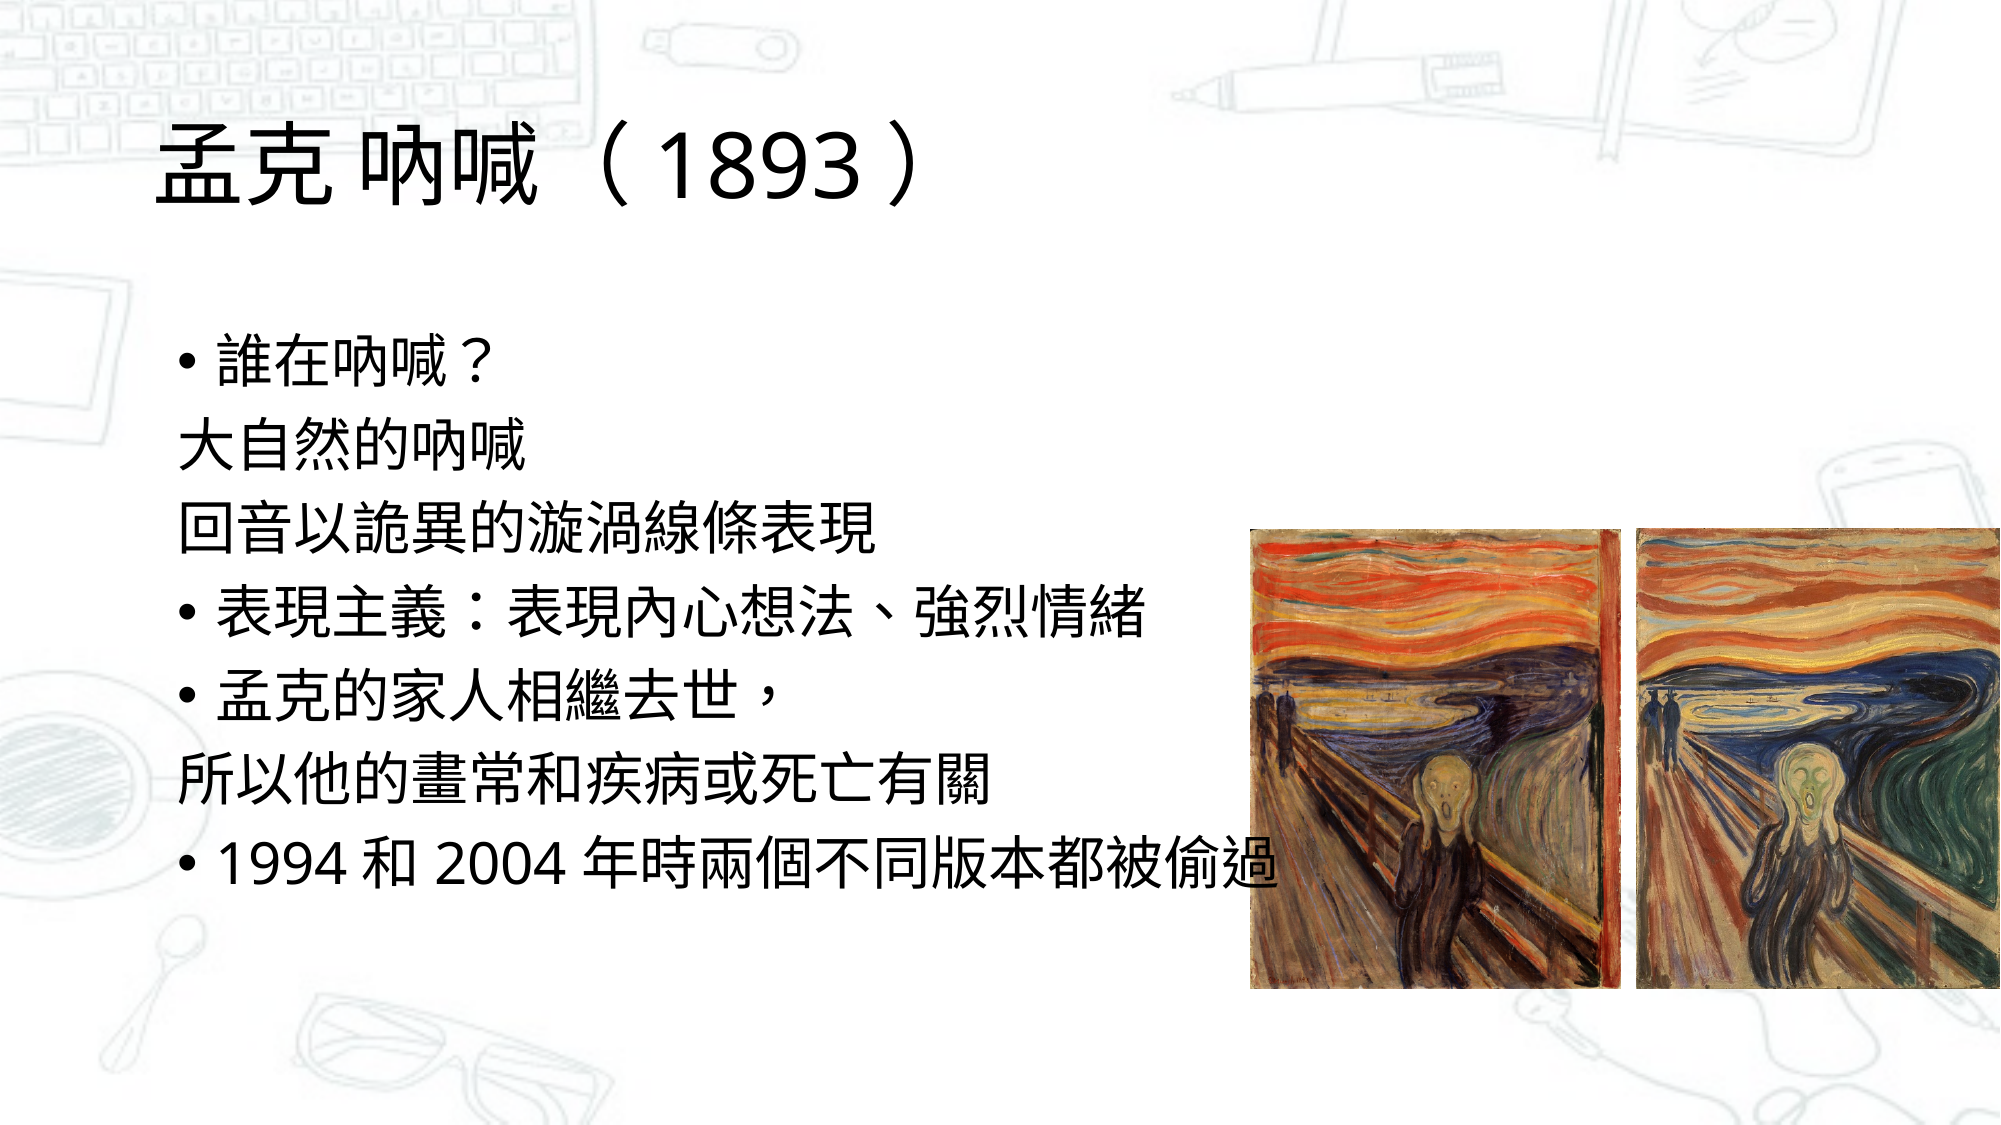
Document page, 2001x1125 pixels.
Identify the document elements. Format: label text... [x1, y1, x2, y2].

title 孟克 吶喊（1893） [137, 59, 1863, 278]
picture [1888, 528, 2000, 989]
text_box 誰在吶喊？ 大自然的吶喊 回音以詭異的漩渦線條表現 表現主義：表現內心想法、強烈情緒 孟克的家人相繼去世， 所以他的畫常和疾病或死亡有關 1994和2004年時兩個不同版本都被偷過 [162, 324, 1888, 1039]
